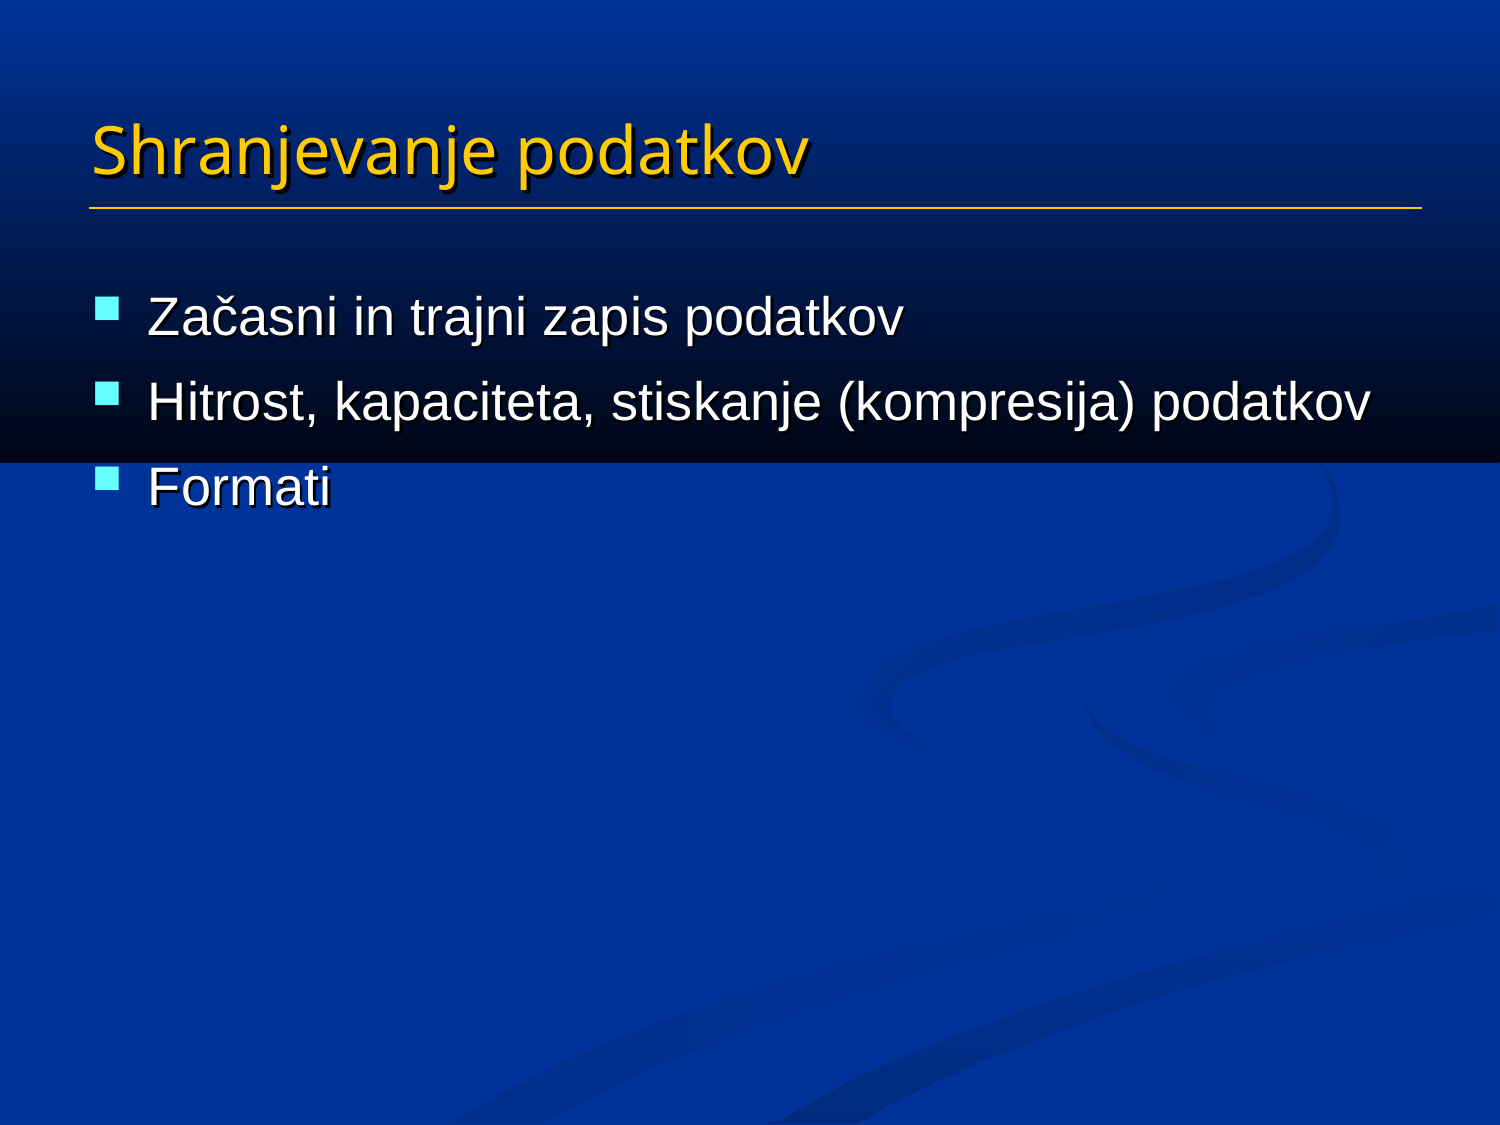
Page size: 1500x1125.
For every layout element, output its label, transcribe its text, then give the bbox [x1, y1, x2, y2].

text_box Shranjevanje podatkov [76, 54, 1352, 242]
list Začasni in trajni zapis podatkov Hitrost, kapaciteta, stiskanje (kompresija) podatkov Formati [76, 267, 1447, 1071]
